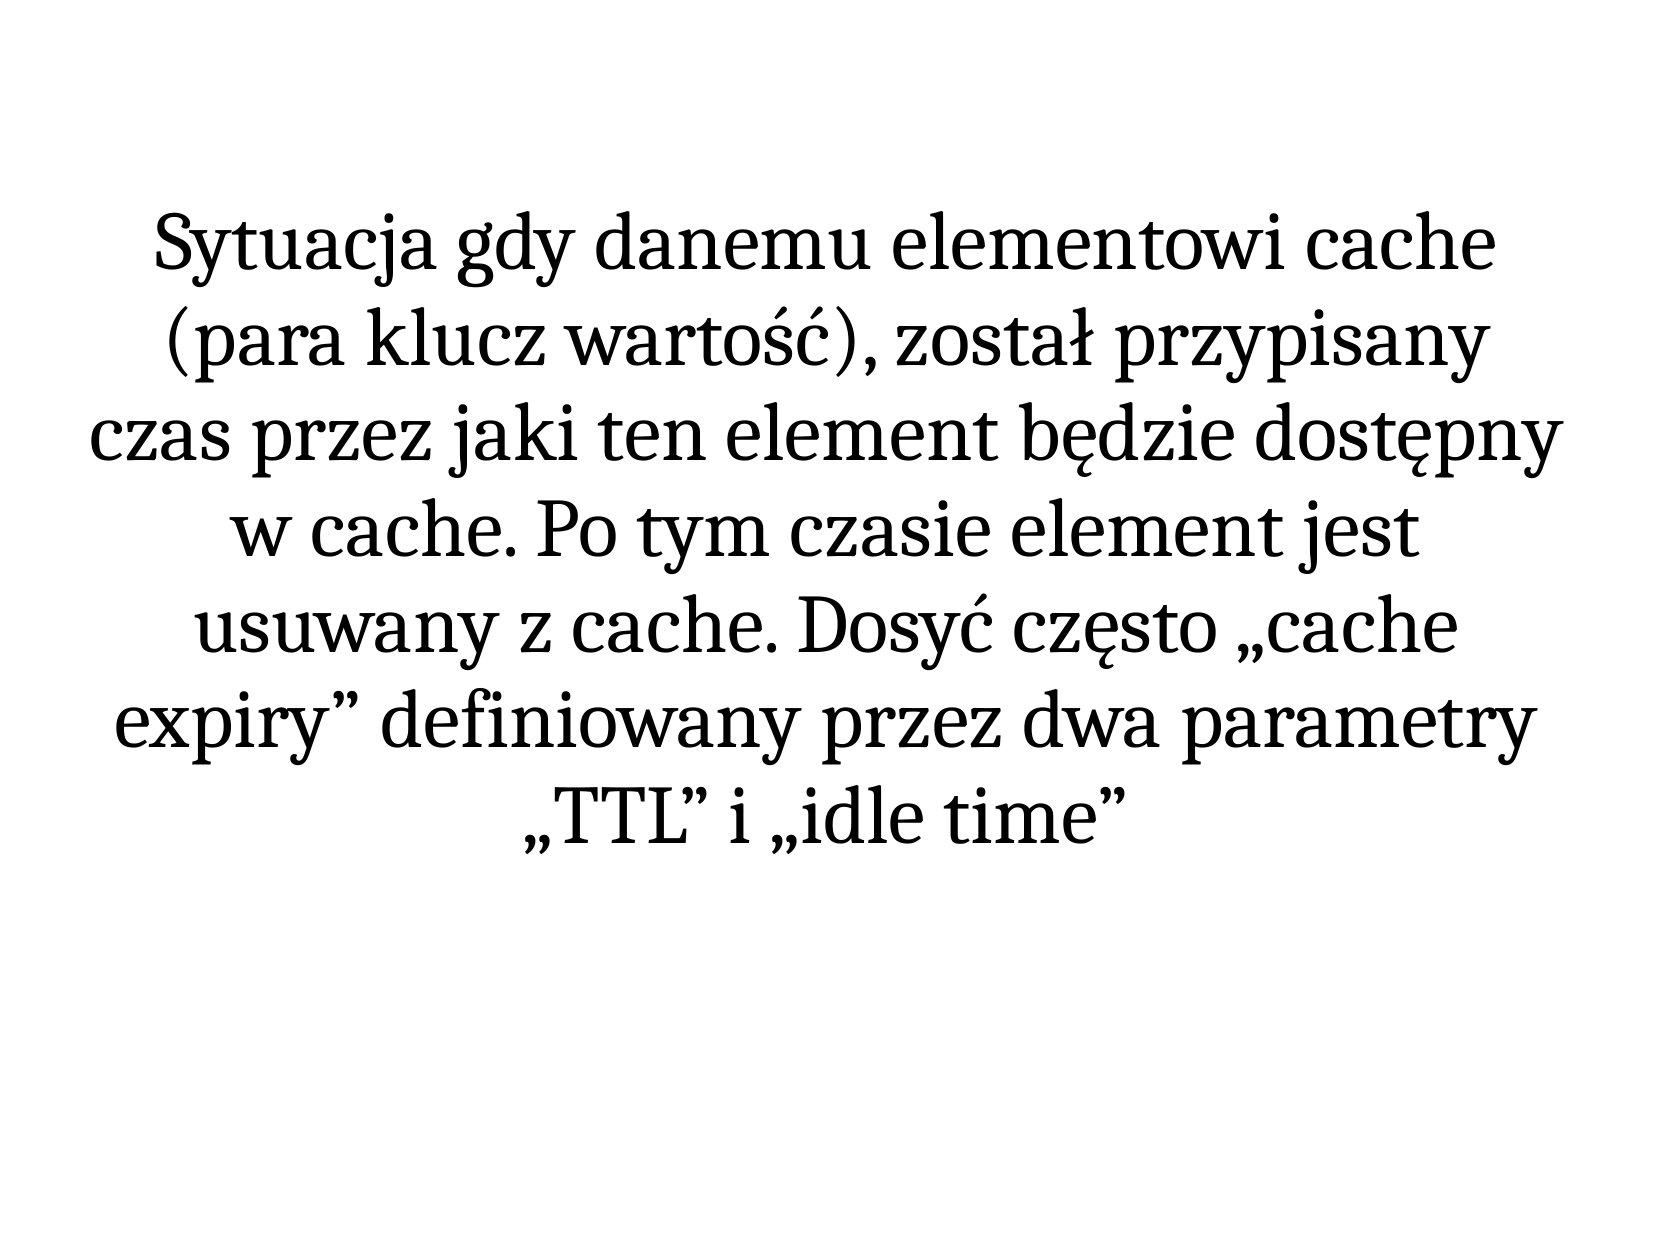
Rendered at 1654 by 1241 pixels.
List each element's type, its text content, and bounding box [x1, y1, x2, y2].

subtitle Sytuacja gdy danemu elementowi cache (para klucz wartość), został przypisany czas przez jaki ten element będzie dostępny w cache. Po tym czasie element jest usuwany z cache. Dosyć często „cache expiry” definiowany przez dwa parametry „TTL” i „idle time” [82, 49, 1571, 1010]
